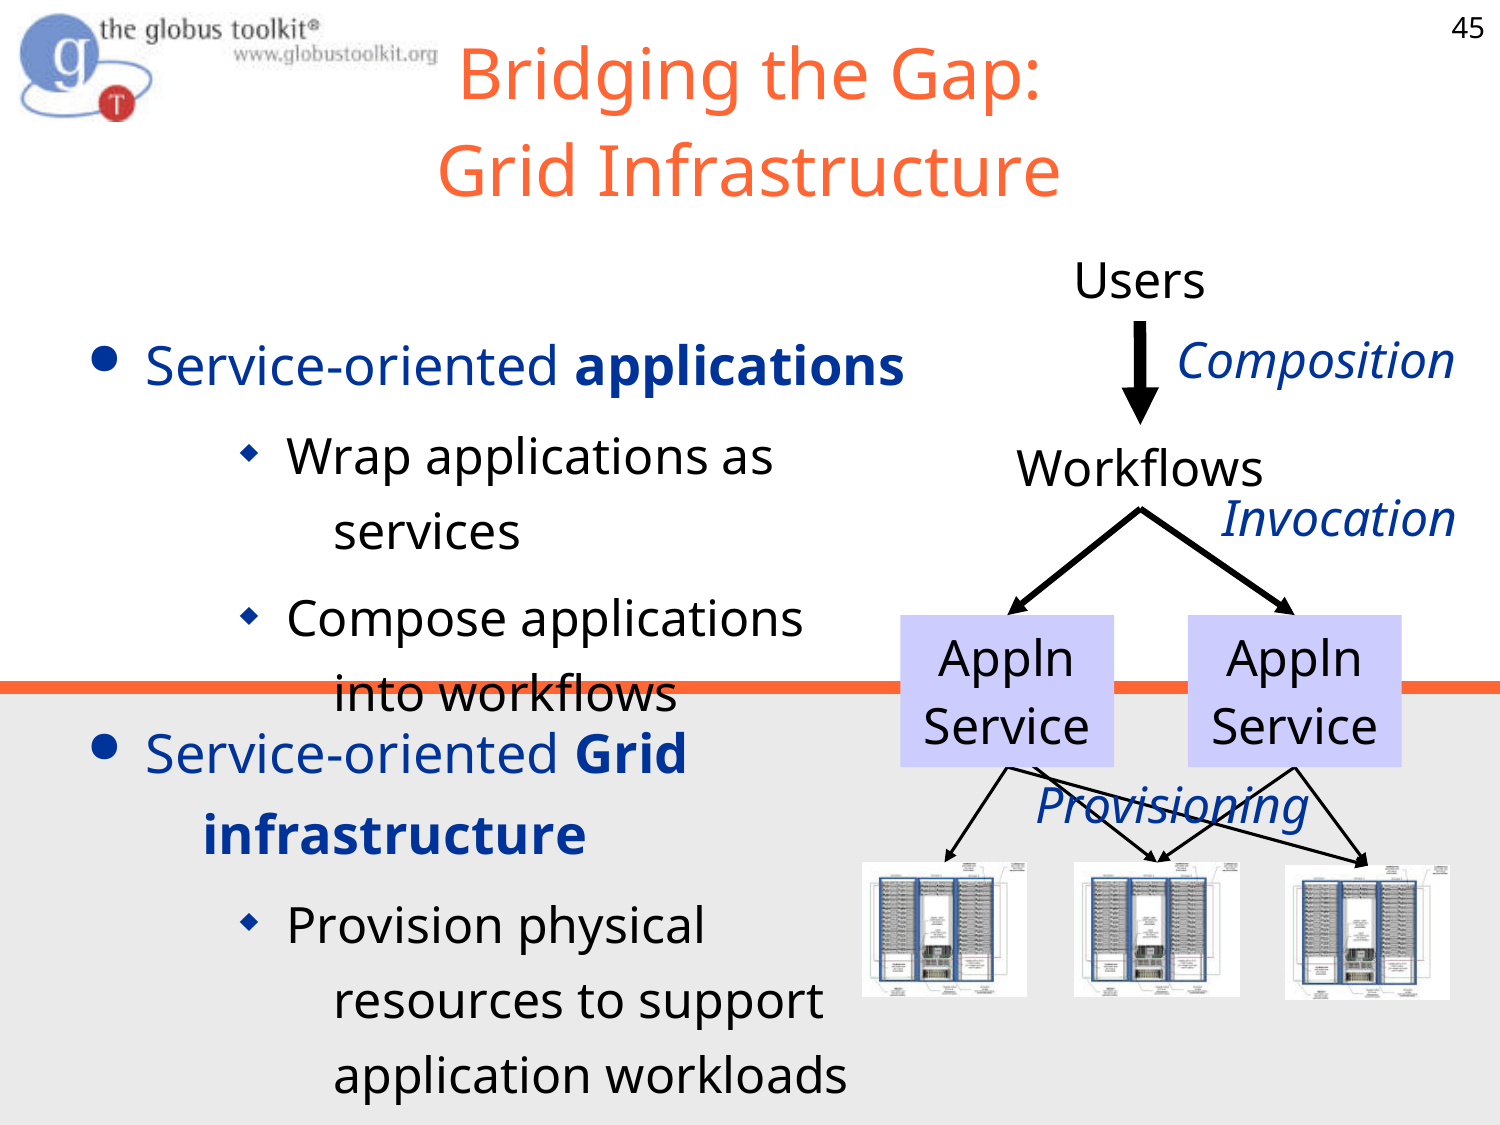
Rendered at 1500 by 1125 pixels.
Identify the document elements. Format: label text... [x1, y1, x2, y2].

text_box [484, 694, 500, 699]
text_box [630, 1076, 637, 1088]
text_box [1115, 694, 1187, 762]
text_box [342, 694, 350, 699]
text_box [1163, 847, 1175, 853]
text_box [401, 1076, 415, 1090]
text_box Users [1055, 237, 1225, 317]
text_box [517, 694, 532, 699]
text_box [479, 1080, 492, 1090]
text_box [373, 694, 382, 699]
text_box [422, 694, 442, 699]
text_box [652, 1076, 668, 1090]
text_box [355, 694, 369, 699]
picture [17, 12, 438, 39]
title Bridging the Gap: Grid Infrastructure [0, 39, 1500, 225]
text_box Appln Service [900, 676, 1115, 768]
picture [1285, 865, 1450, 1000]
text_box Appln Service [1187, 615, 1402, 768]
text_box [565, 694, 576, 699]
picture [1163, 862, 1240, 997]
text_box [1310, 832, 1358, 860]
text_box Workflows [1163, 424, 1285, 509]
text_box [370, 1076, 384, 1090]
text_box [386, 694, 398, 699]
text_box [773, 1080, 786, 1090]
text_box [504, 694, 512, 699]
text_box Composition [1163, 317, 1487, 402]
text_box Provisioning [1163, 762, 1340, 847]
text_box [592, 694, 608, 699]
text_box [0, 694, 1500, 1125]
text_box [665, 694, 900, 699]
text_box [742, 1076, 758, 1090]
text_box [543, 694, 560, 699]
text_box [538, 1076, 554, 1090]
text_box [613, 1076, 619, 1088]
text_box [650, 694, 664, 699]
text_box [801, 1076, 816, 1090]
text_box Service-oriented applications Wrap applications as services Compose applications into workflows [74, 312, 1163, 676]
list Service-oriented Grid infrastructure Provision physical resources to support application workloads [74, 699, 1163, 1076]
text_box Workflows [1177, 462, 1193, 483]
text_box [340, 1080, 353, 1090]
text_box Invocation [1193, 474, 1487, 559]
text_box [402, 694, 418, 699]
